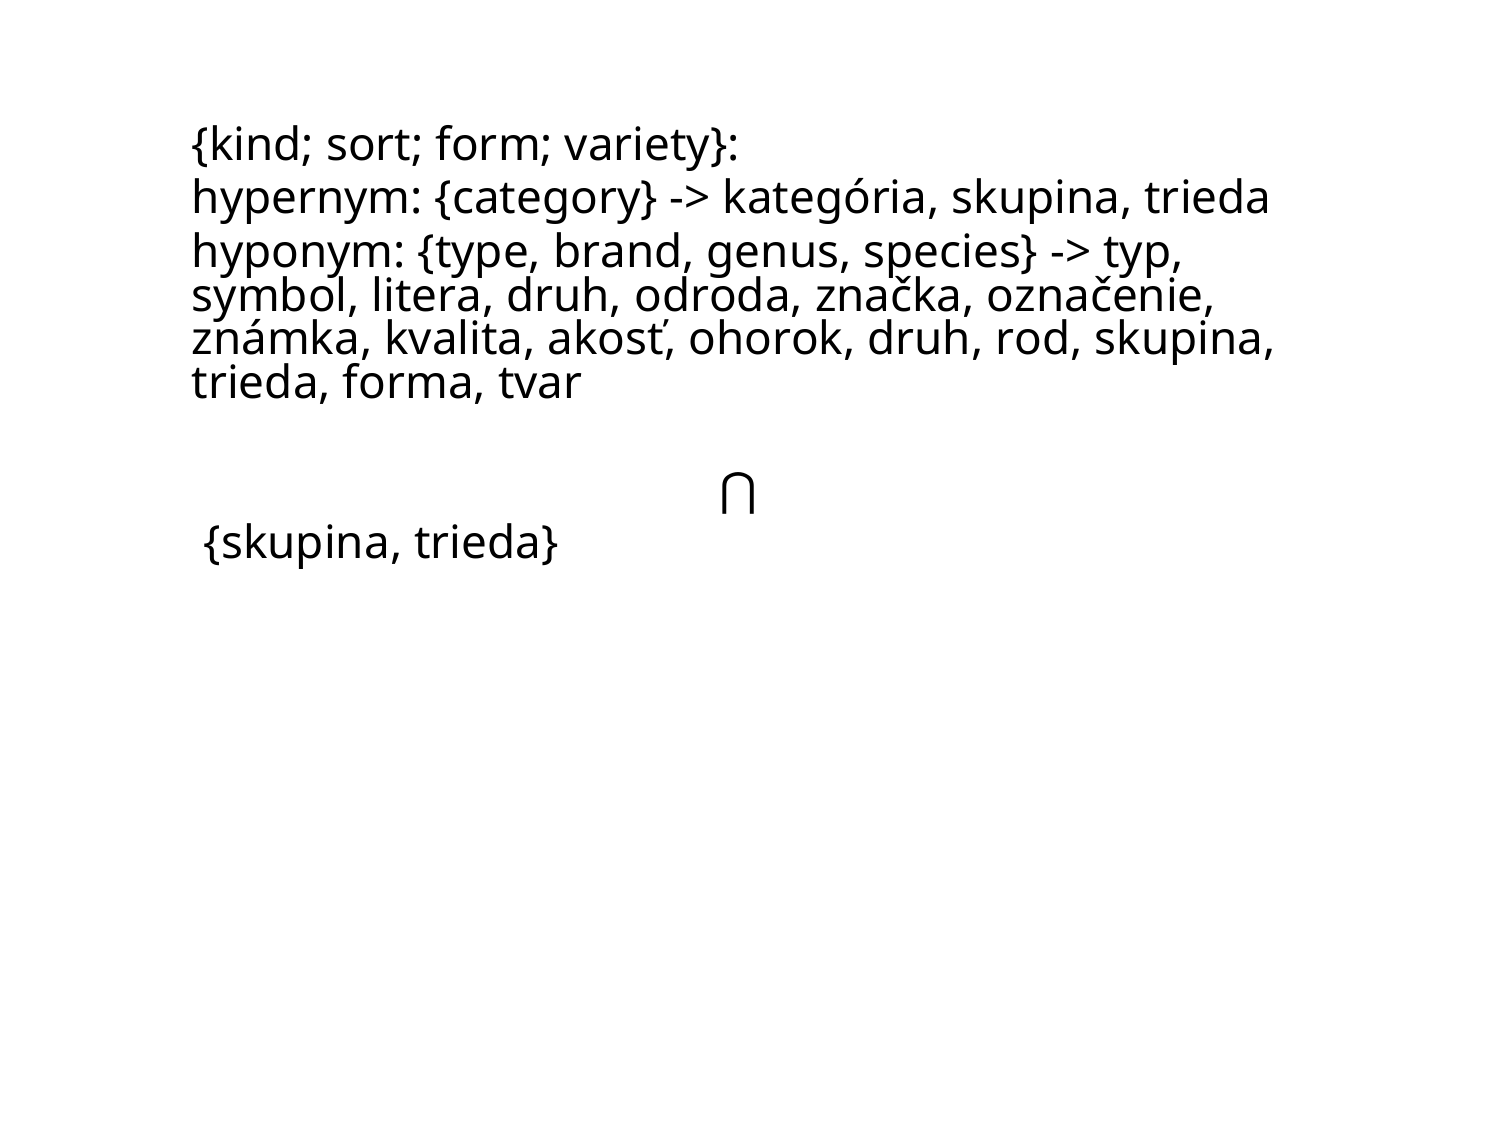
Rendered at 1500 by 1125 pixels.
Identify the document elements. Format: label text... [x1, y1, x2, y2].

text_box {kind; sort; form; variety}: hypernym: {category} -> kategória, skupina, trieda hyponym: {type, brand, genus, species} -> typ, symbol, litera, druh, odroda, značka, označenie, známka, kvalita, akosť, ohorok, druh, rod, skupina, trieda, forma, tvar ⋂ {skupina, trieda} [177, 118, 1300, 576]
